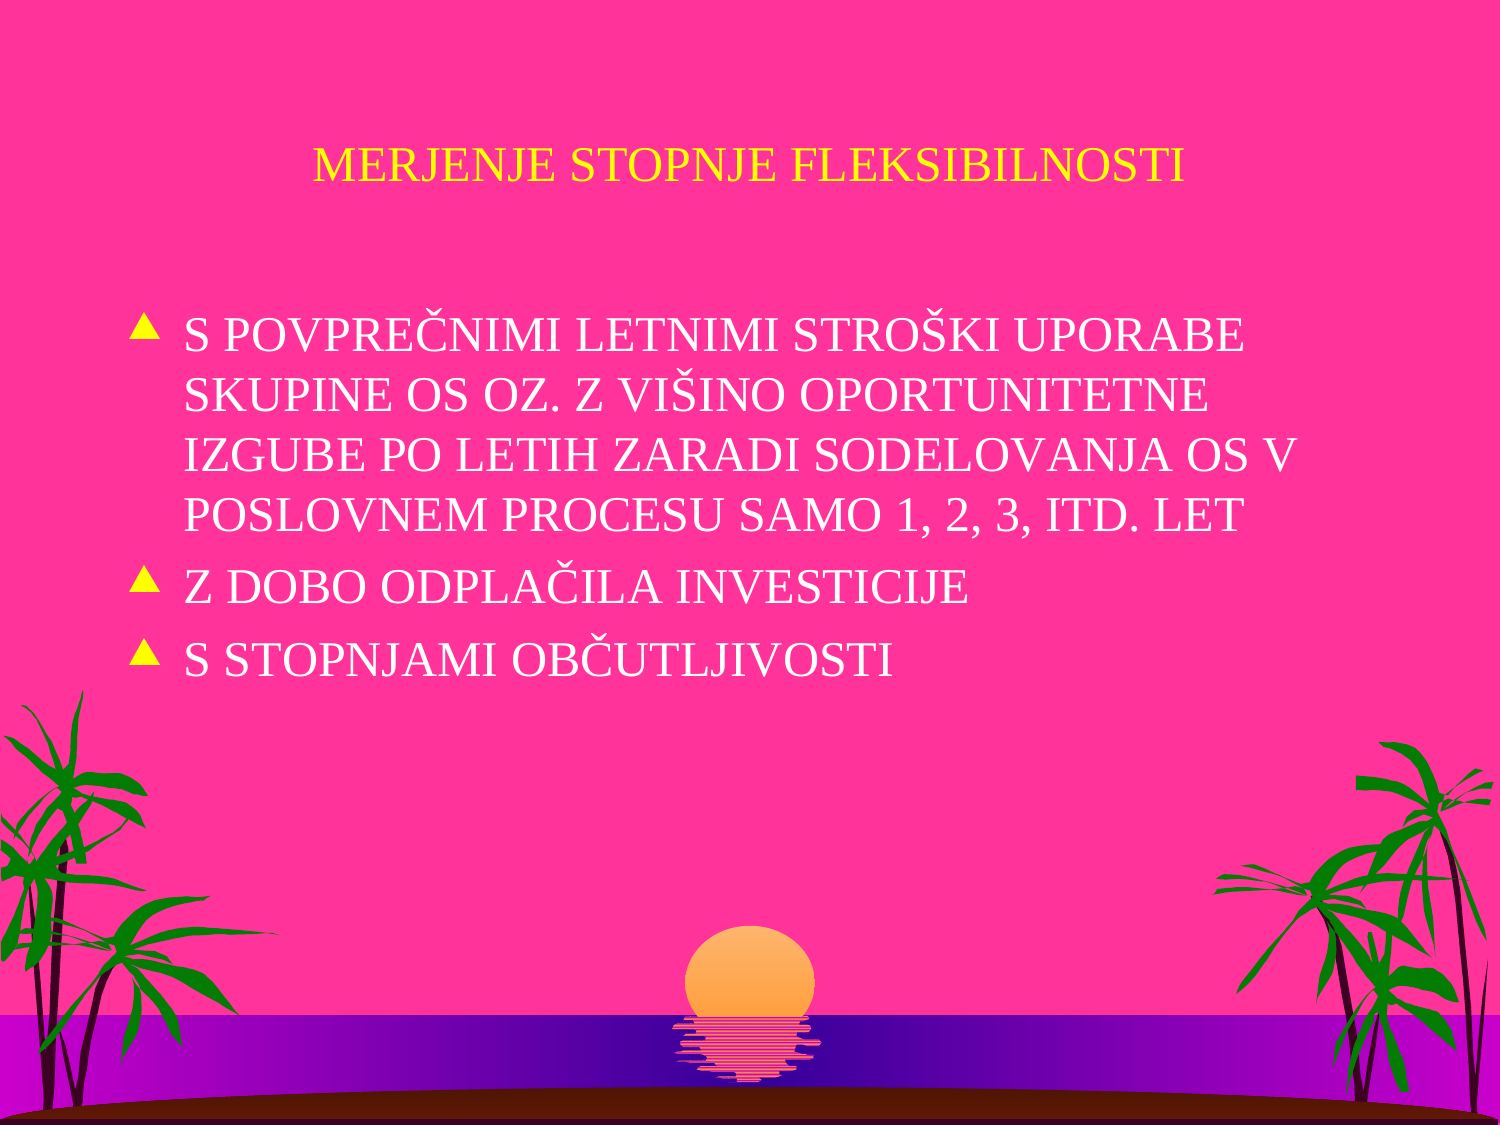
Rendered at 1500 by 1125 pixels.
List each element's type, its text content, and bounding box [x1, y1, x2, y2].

picture [672, 1015, 822, 1083]
list S POVPREČNIMI LETNIMI STROŠKI UPORABE SKUPINE OS OZ. Z VIŠINO OPORTUNITETNE IZGUBE PO LETIH ZARADI SODELOVANJA OS V POSLOVNEM PROCESU SAMO 1, 2, 3, ITD. LET Z DOBO ODPLAČILA INVESTICIJE S STOPNJAMI OBČUTLJIVOSTI [112, 293, 1388, 966]
title MERJENJE STOPNJE FLEKSIBILNOSTI [112, 65, 1388, 257]
